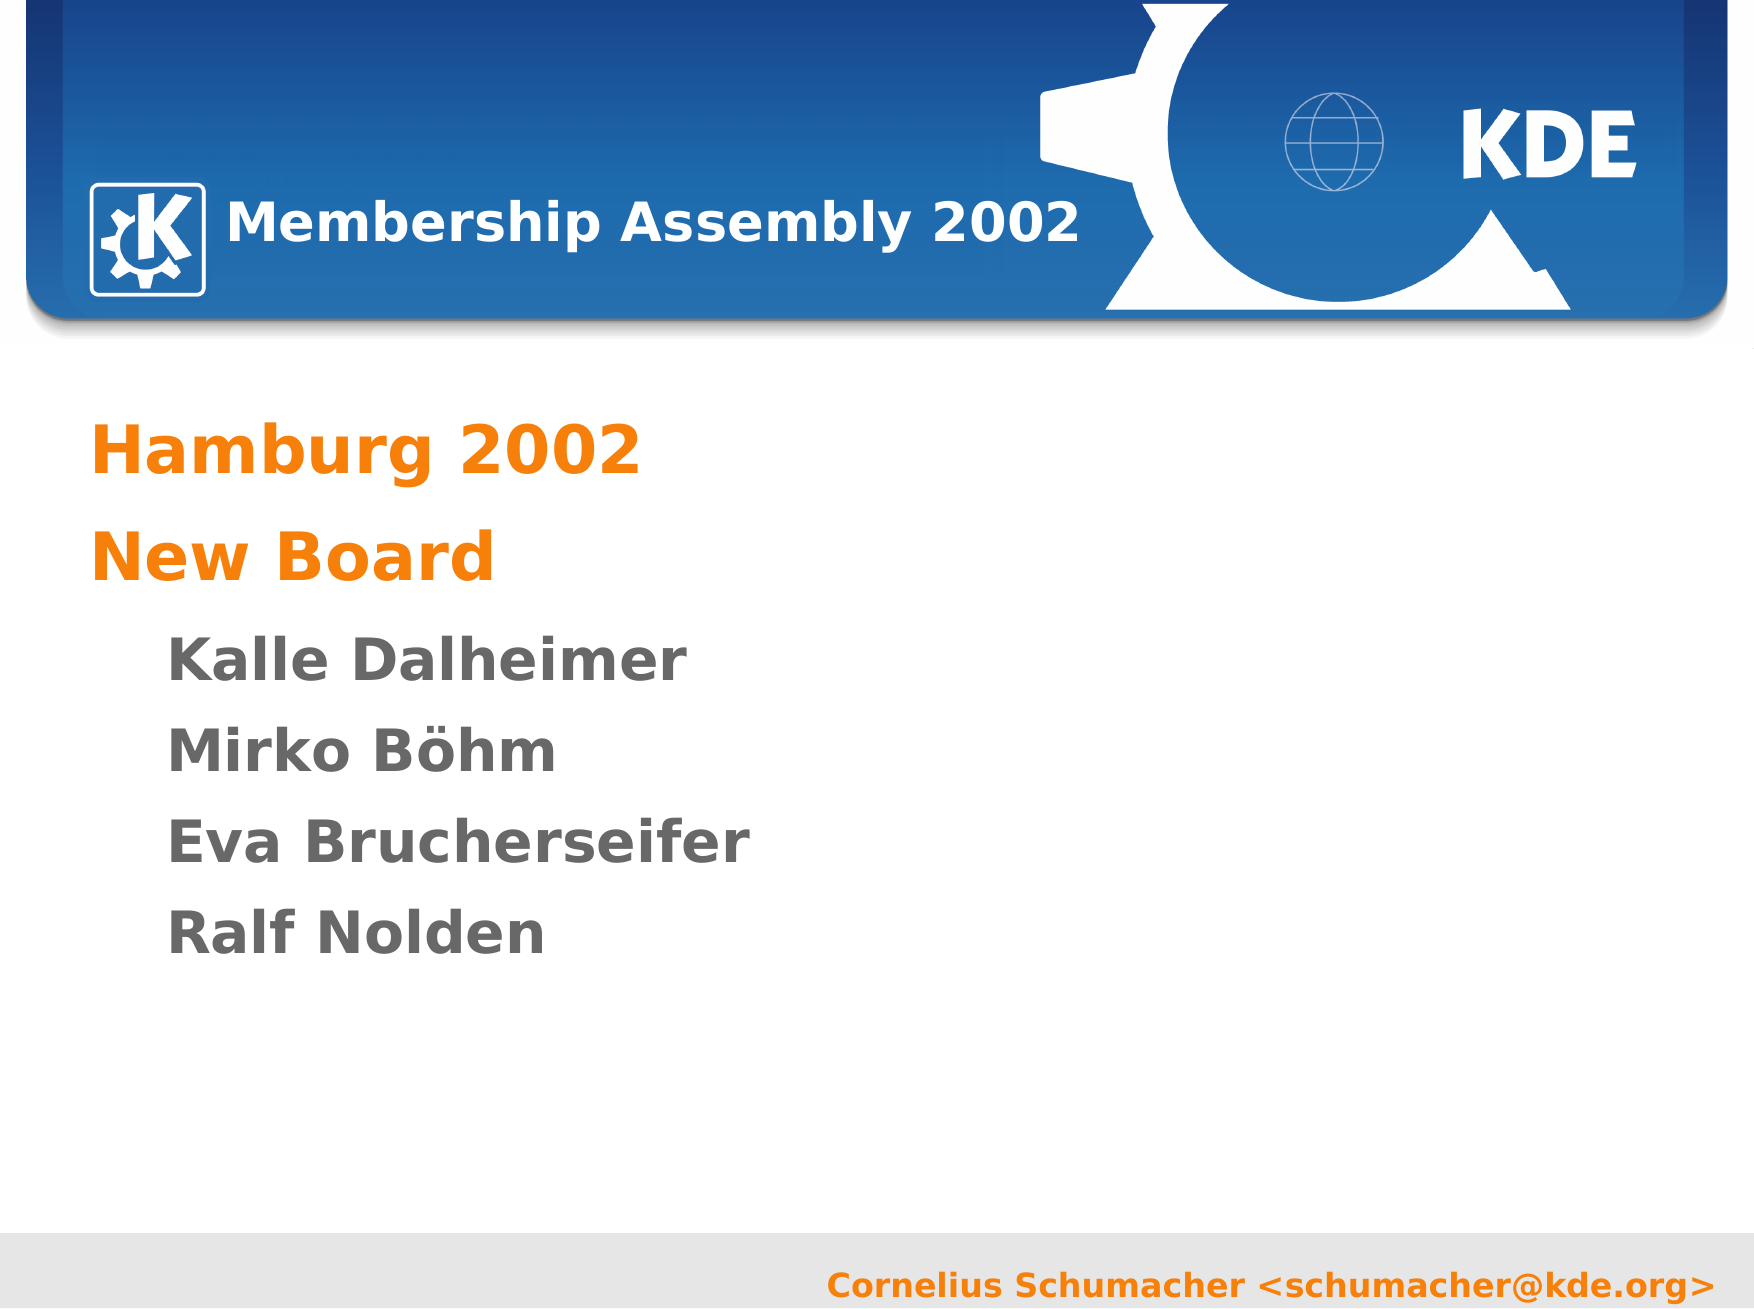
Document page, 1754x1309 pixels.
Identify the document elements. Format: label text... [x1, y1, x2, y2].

title Membership Assembly 2002 [225, 188, 1126, 258]
picture [0, 0, 1754, 349]
list Hamburg 2002 New Board Kalle Dalheimer Mirko Böhm Eva Brucherseifer Ralf Nolden [71, 411, 1651, 1148]
